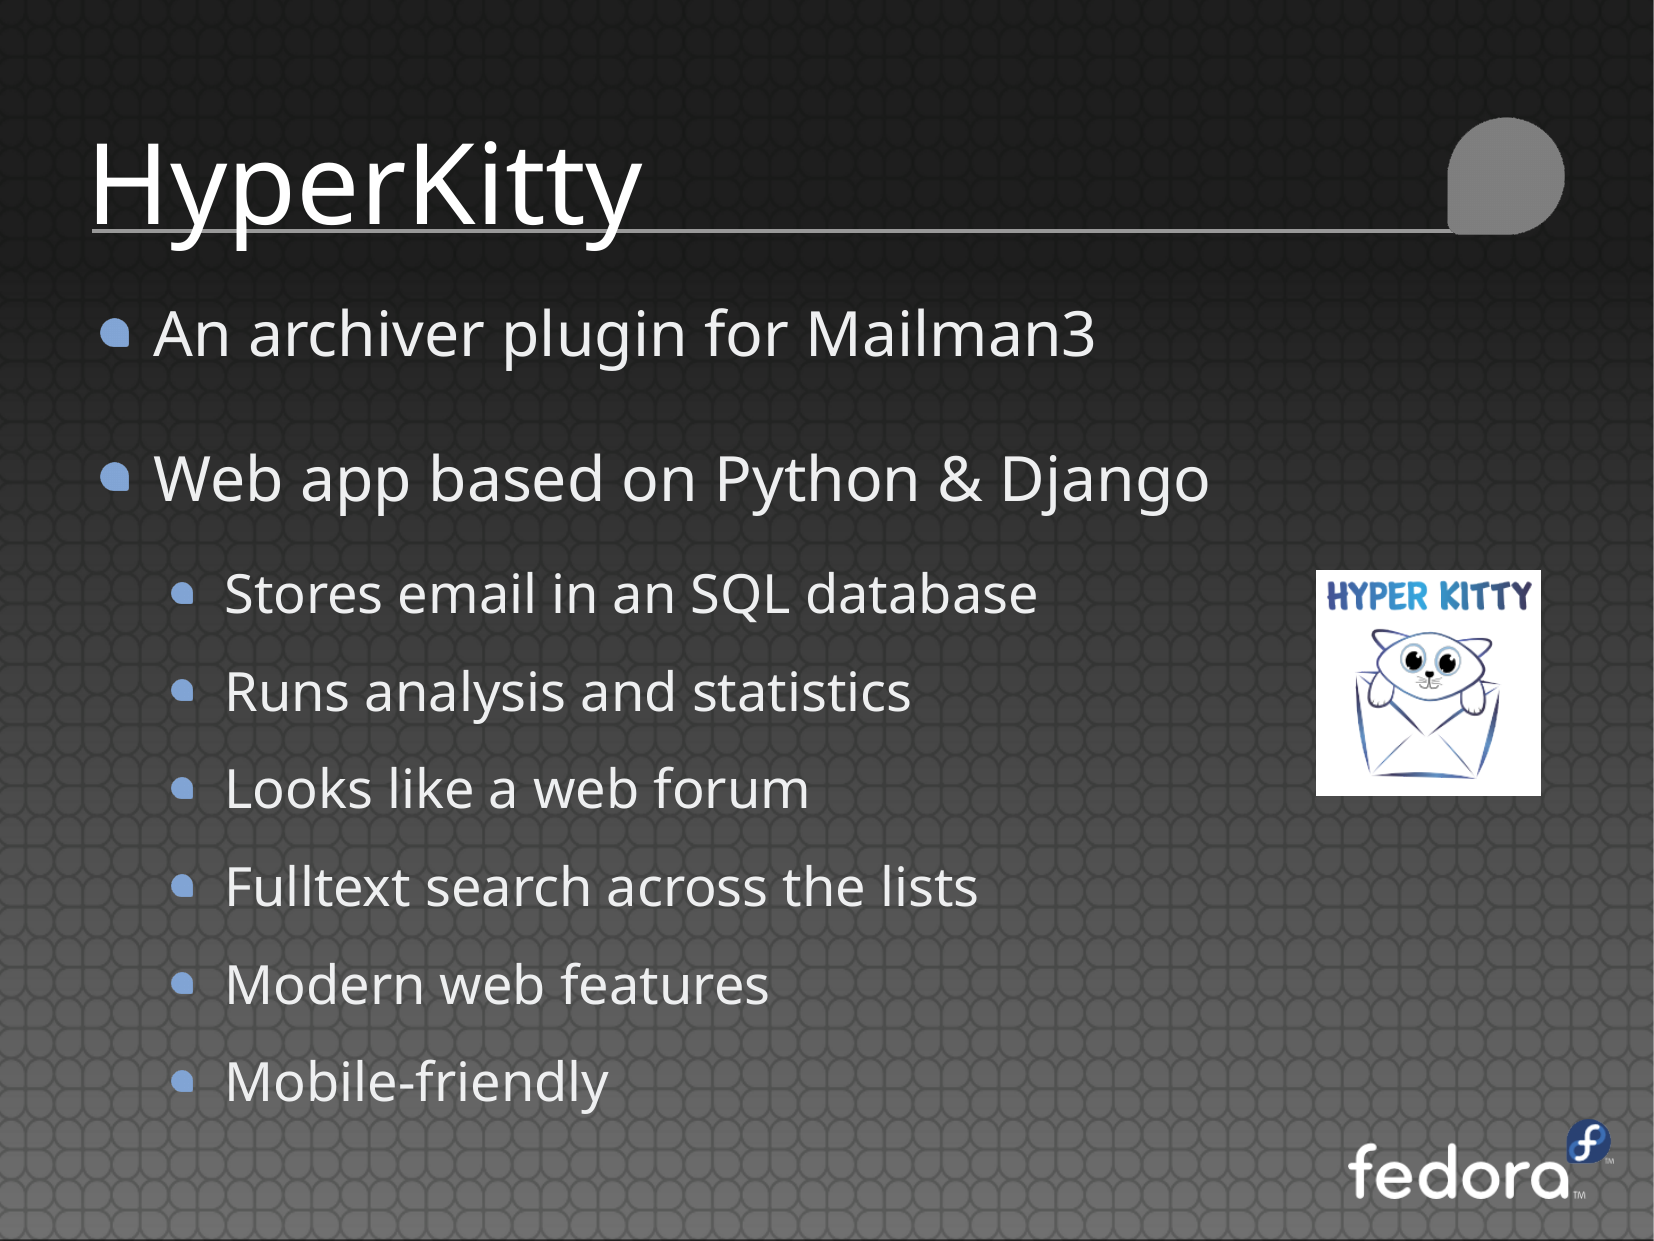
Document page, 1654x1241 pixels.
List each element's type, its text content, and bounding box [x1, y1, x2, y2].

title HyperKitty [86, 112, 1576, 249]
list An archiver plugin for Mailman3 Web app based on Python & Django Stores email in an SQL database Runs analysis and statistics Looks like a web forum Fulltext search across the lists Modern web features Mobile-friendly [82, 290, 1571, 1149]
picture [0, 0, 1654, 1241]
